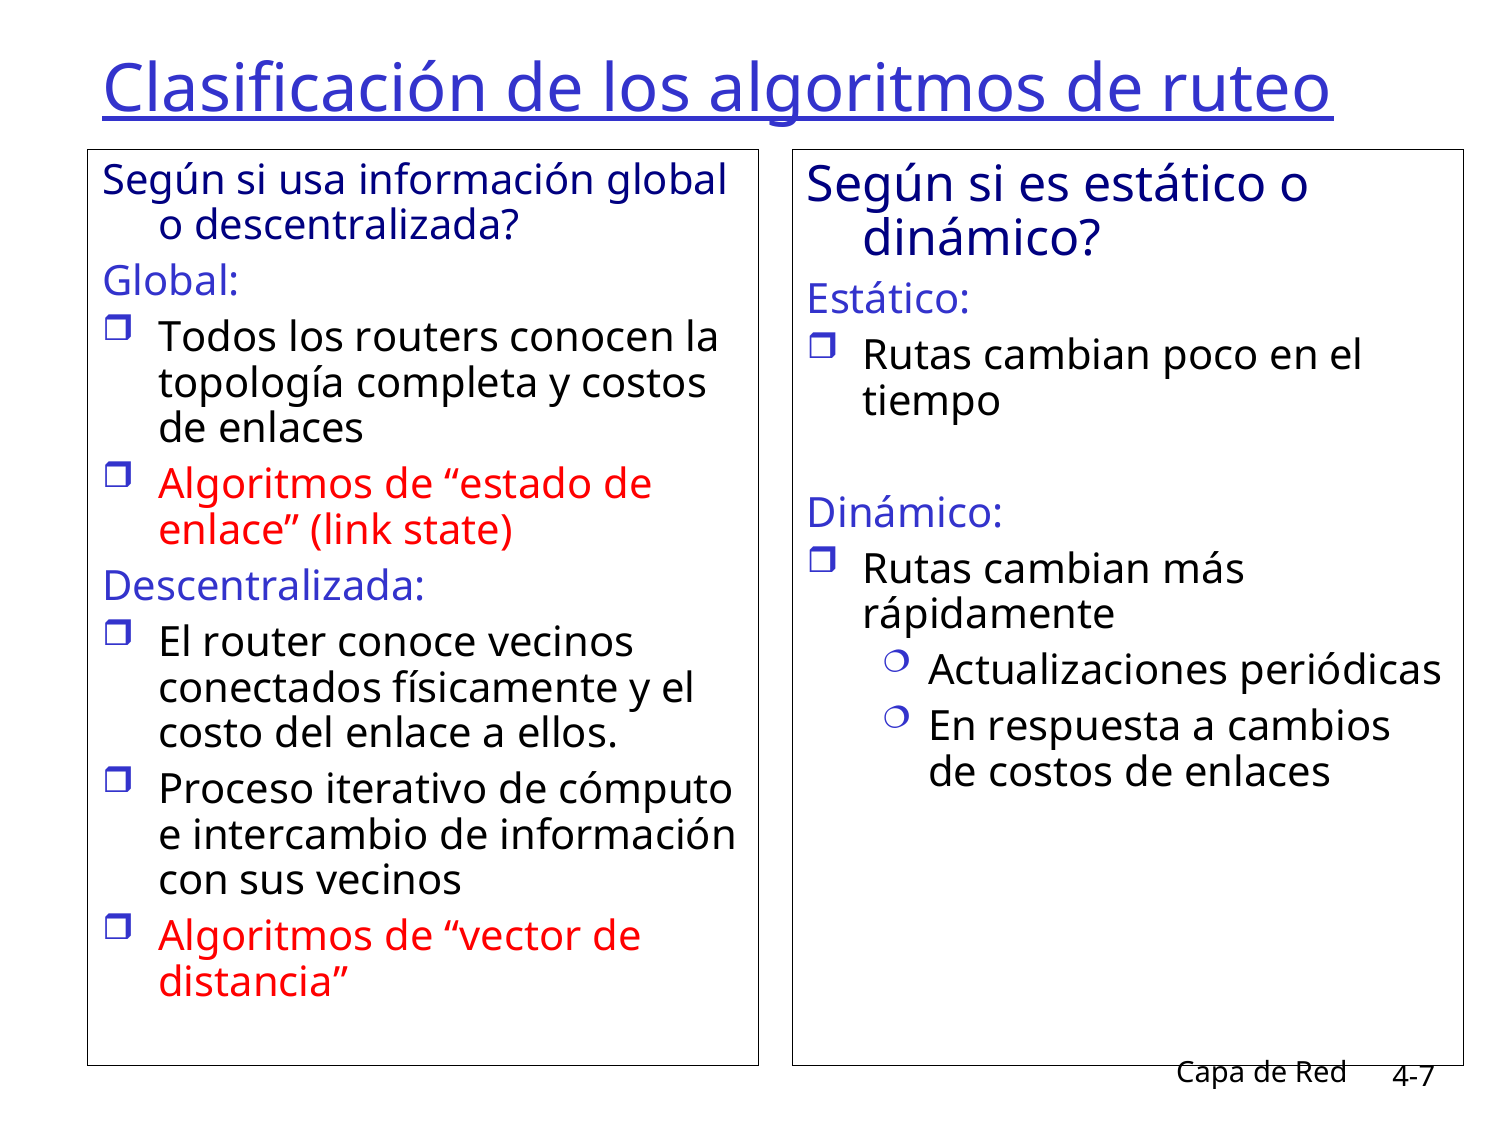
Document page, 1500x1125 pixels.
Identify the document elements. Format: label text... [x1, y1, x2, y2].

title Clasificación de los algoritmos de ruteo [87, 15, 1363, 158]
list Según si usa información global o descentralizada? Global: Todos los routers conocen la topología completa y costos de enlaces Algoritmos de “estado de enlace” (link state) Descentralizada: El router conoce vecinos conectados físicamente y el costo del enlace a ellos. Proceso iterativo de cómputo e intercambio de información con sus vecinos Algoritmos de “vector de distancia” [87, 149, 759, 1066]
list Según si es estático o dinámico? Estático: Rutas cambian poco en el tiempo Dinámico: Rutas cambian más rápidamente Actualizaciones periódicas En respuesta a cambios de costos de enlaces [792, 149, 1464, 1066]
